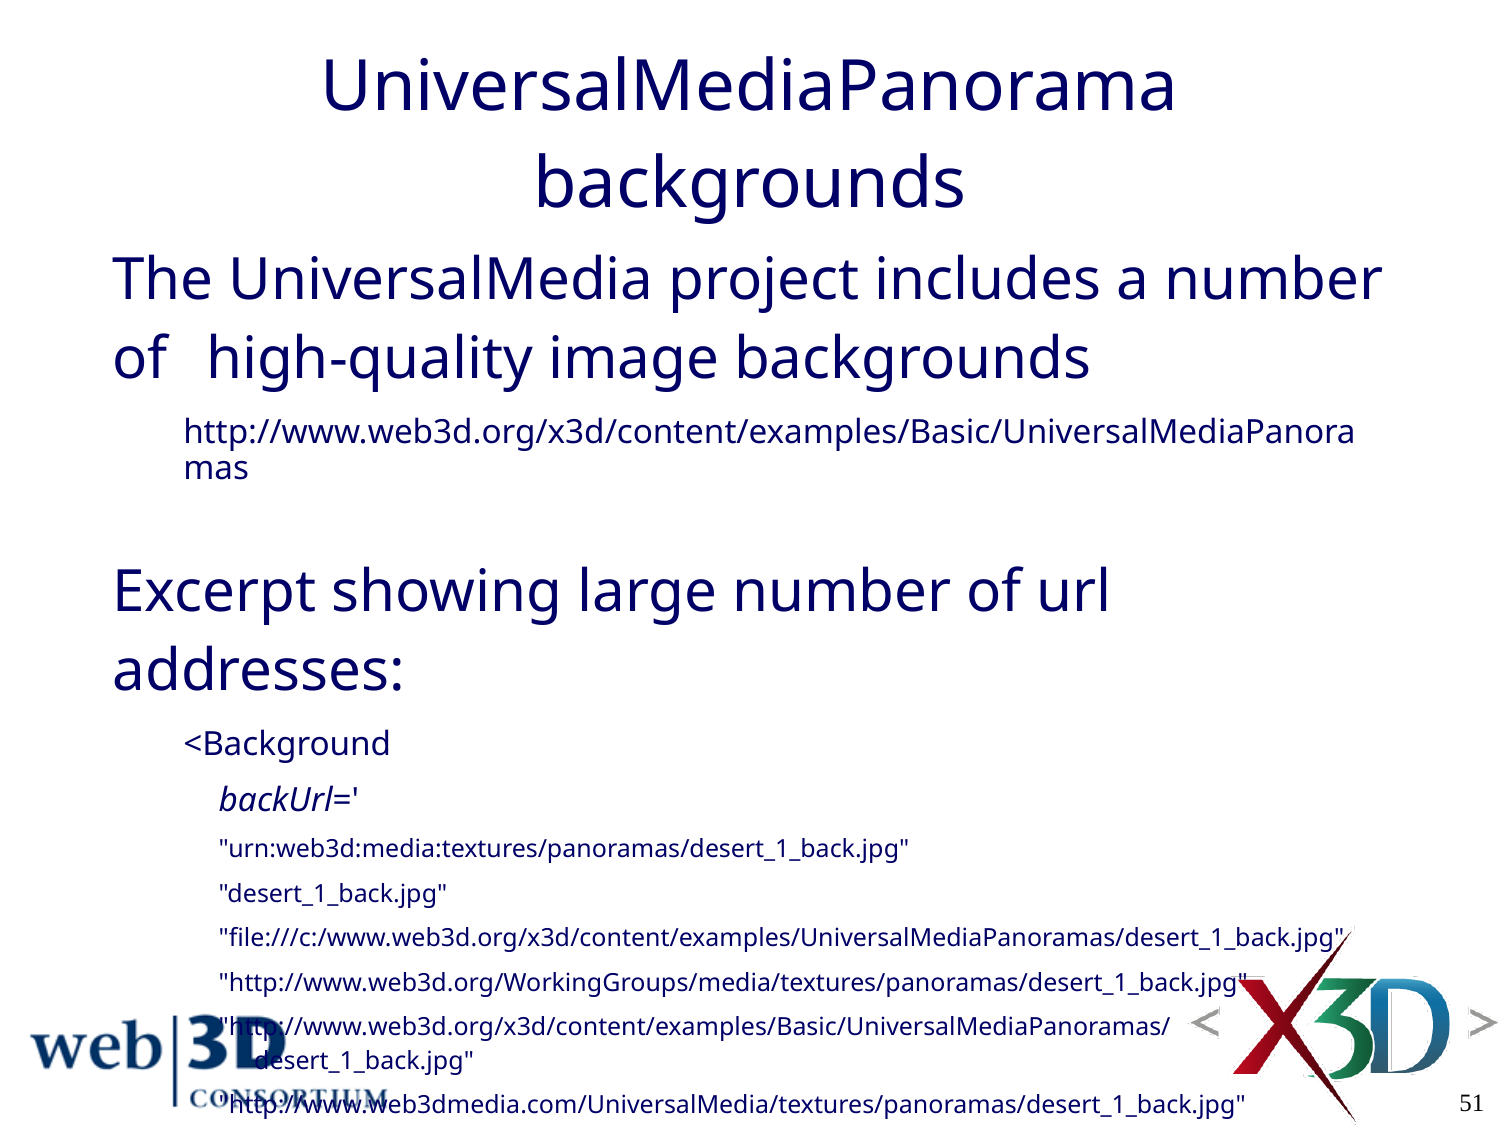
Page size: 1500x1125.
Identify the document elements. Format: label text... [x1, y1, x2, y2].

picture [12, 998, 112, 1118]
picture [1388, 926, 1500, 1125]
title UniversalMediaPanorama backgrounds [112, 44, 1388, 218]
list The UniversalMedia project includes a number of high-quality image backgrounds http://www.web3d.org/x3d/content/examples/Basic/UniversalMediaPanoramas Excerpt showing large number of url addresses: <Background backUrl=' "urn:web3d:media:textures/panoramas/desert_1_back.jpg" "desert_1_back.jpg" "file:///c:/www.web3d.org/x3d/content/examples/UniversalMediaPanoramas/desert_1_back.jpg" "http://www.web3d.org/WorkingGroups/media/textures/panoramas/desert_1_back.jpg" "http://www.web3d.org/x3d/content/examples/Basic/UniversalMediaPanoramas/desert_1_back.jpg" "http://www.web3dmedia.com/UniversalMedia/textures/panoramas/desert_1_back.jpg" "http://www.officetowers.com/UniversalMedia/textures/panoramas/desert_1_back.jpg" "http://geometrek.com/UniversalMedia/textures/panoramas/desert_1_back.jpg" "http://www.sc.ehu.es/ccwgamoa/UniversalMedia/textures/panoramas/desert_1_back.jpg" ' /> <!-- etc. for other fields --> [112, 237, 1388, 1125]
